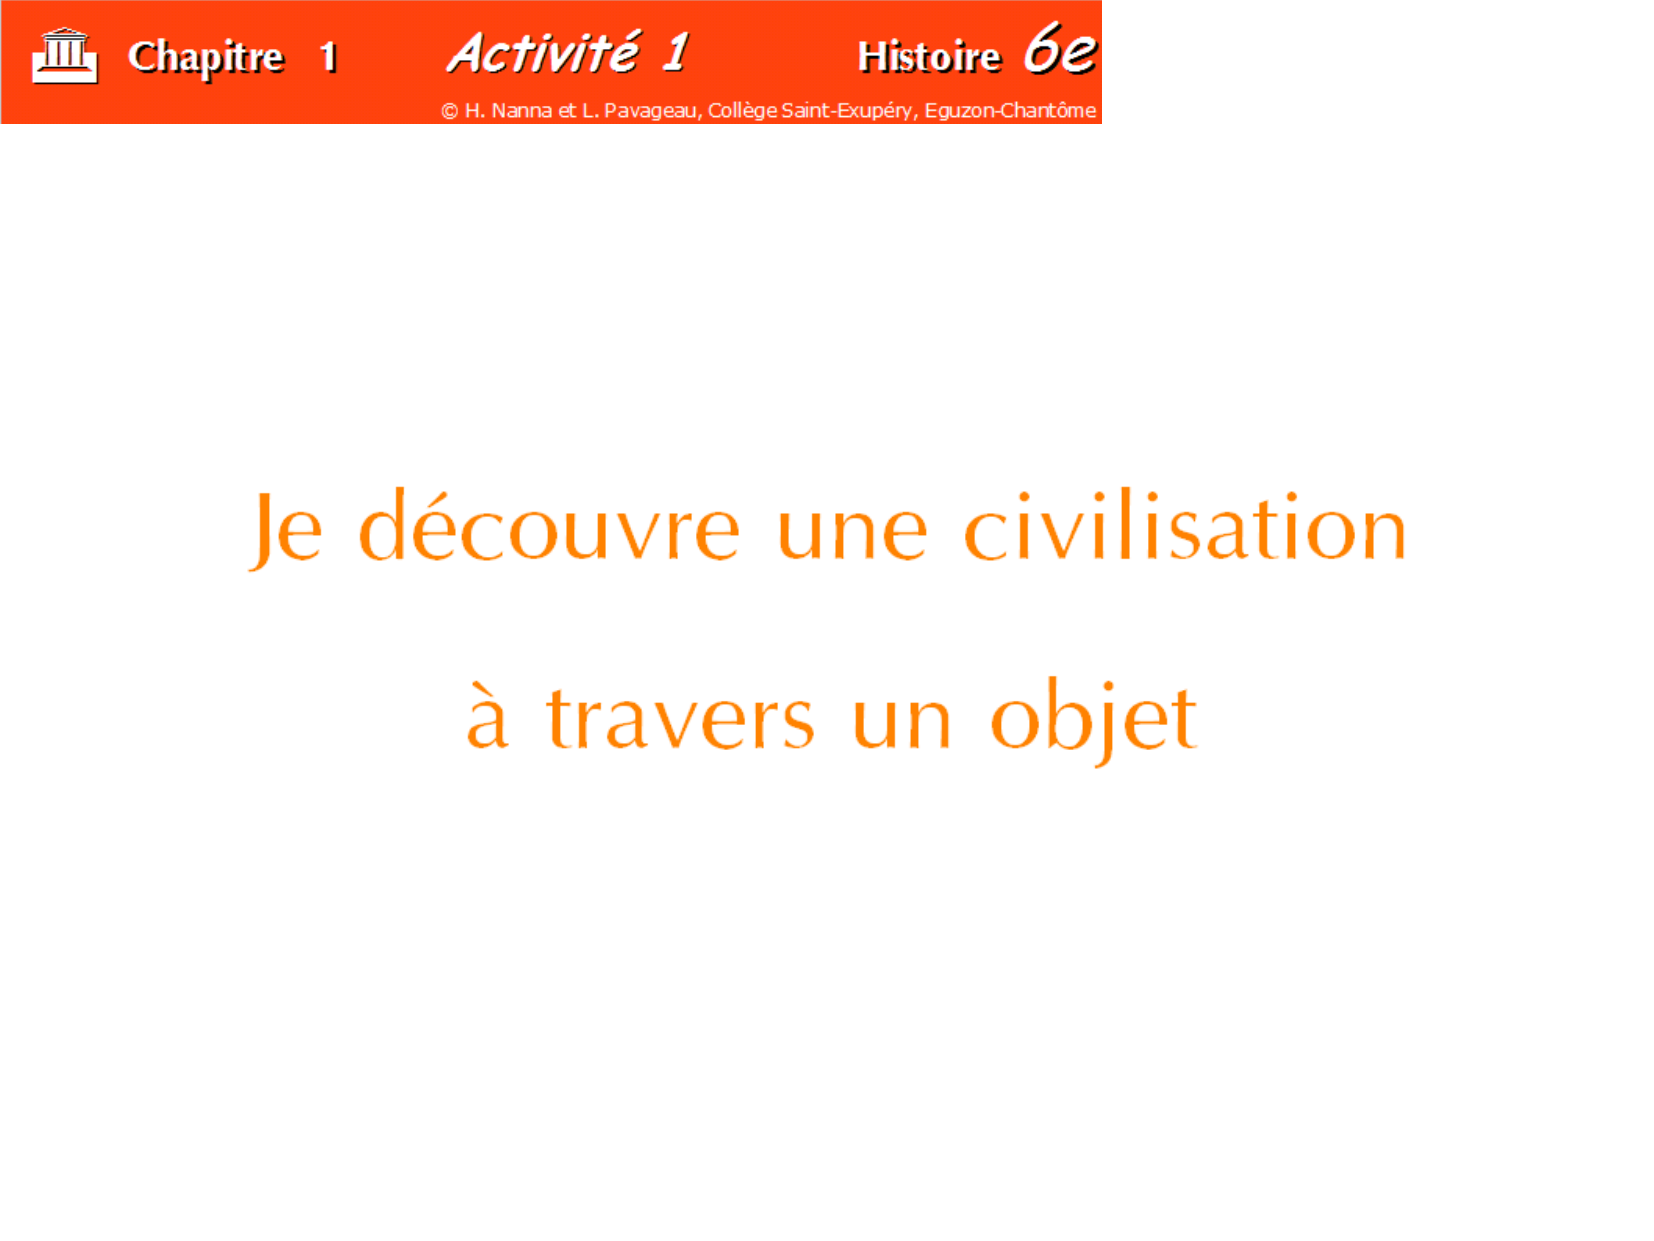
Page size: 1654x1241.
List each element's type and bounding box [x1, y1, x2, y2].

picture [0, 0, 1102, 124]
picture [193, 434, 1477, 811]
